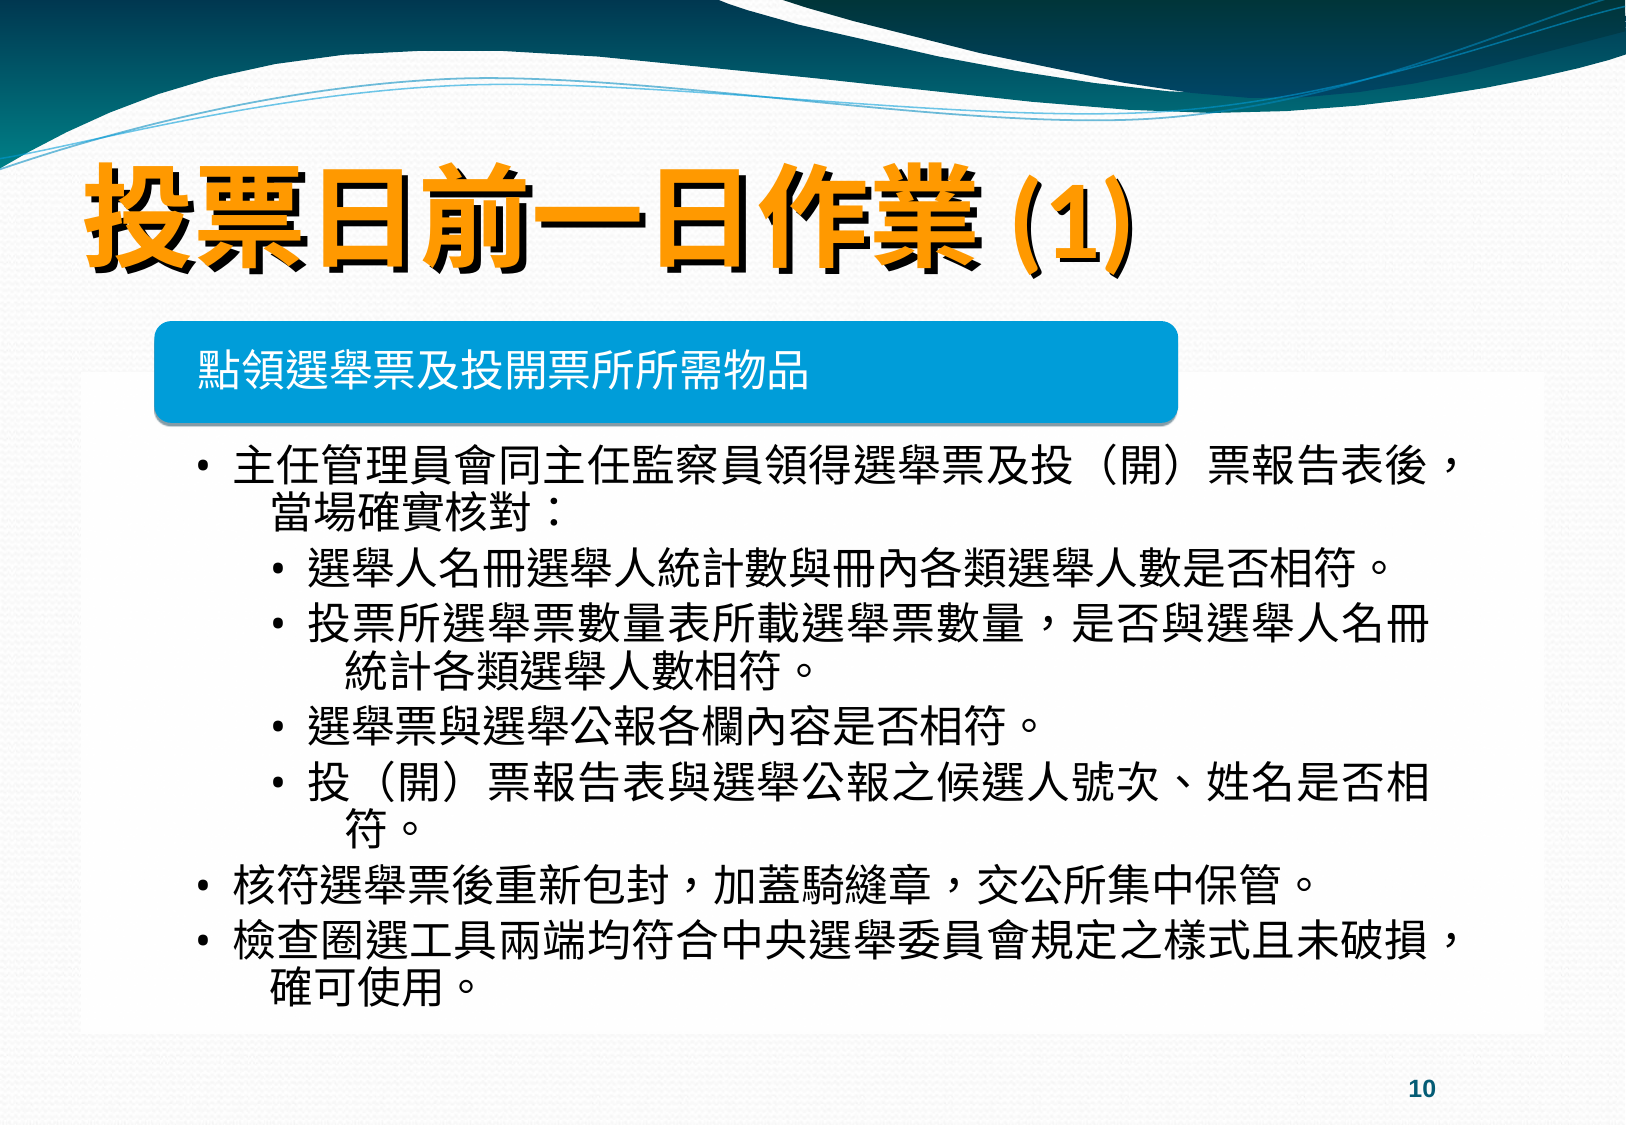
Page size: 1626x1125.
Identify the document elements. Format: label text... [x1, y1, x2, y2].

text_box 主任管理員會同主任監察員領得選舉票及投（開）票報告表後，當場確實核對： 選舉人名冊選舉人統計數與冊內各類選舉人數是否相符。 投票所選舉票數量表所載選舉票數量，是否與選舉人名冊統計各類選舉人數相符。 選舉票與選舉公報各欄內容是否相符。 投（開）票報告表與選舉公報之候選人號次、姓名是否相符。 核符選舉票後重新包封，加蓋騎縫章，交公所集中保管。 檢查圈選工具兩端均符合中央選舉委員會規定之樣式且未破損，確可使用。 [81, 371, 1544, 1034]
text_box 10 [1408, 1042, 1544, 1103]
text_box 點領選舉票及投開票所所需物品 [154, 321, 1179, 423]
title 投票日前一日作業(1) [81, 115, 1544, 304]
